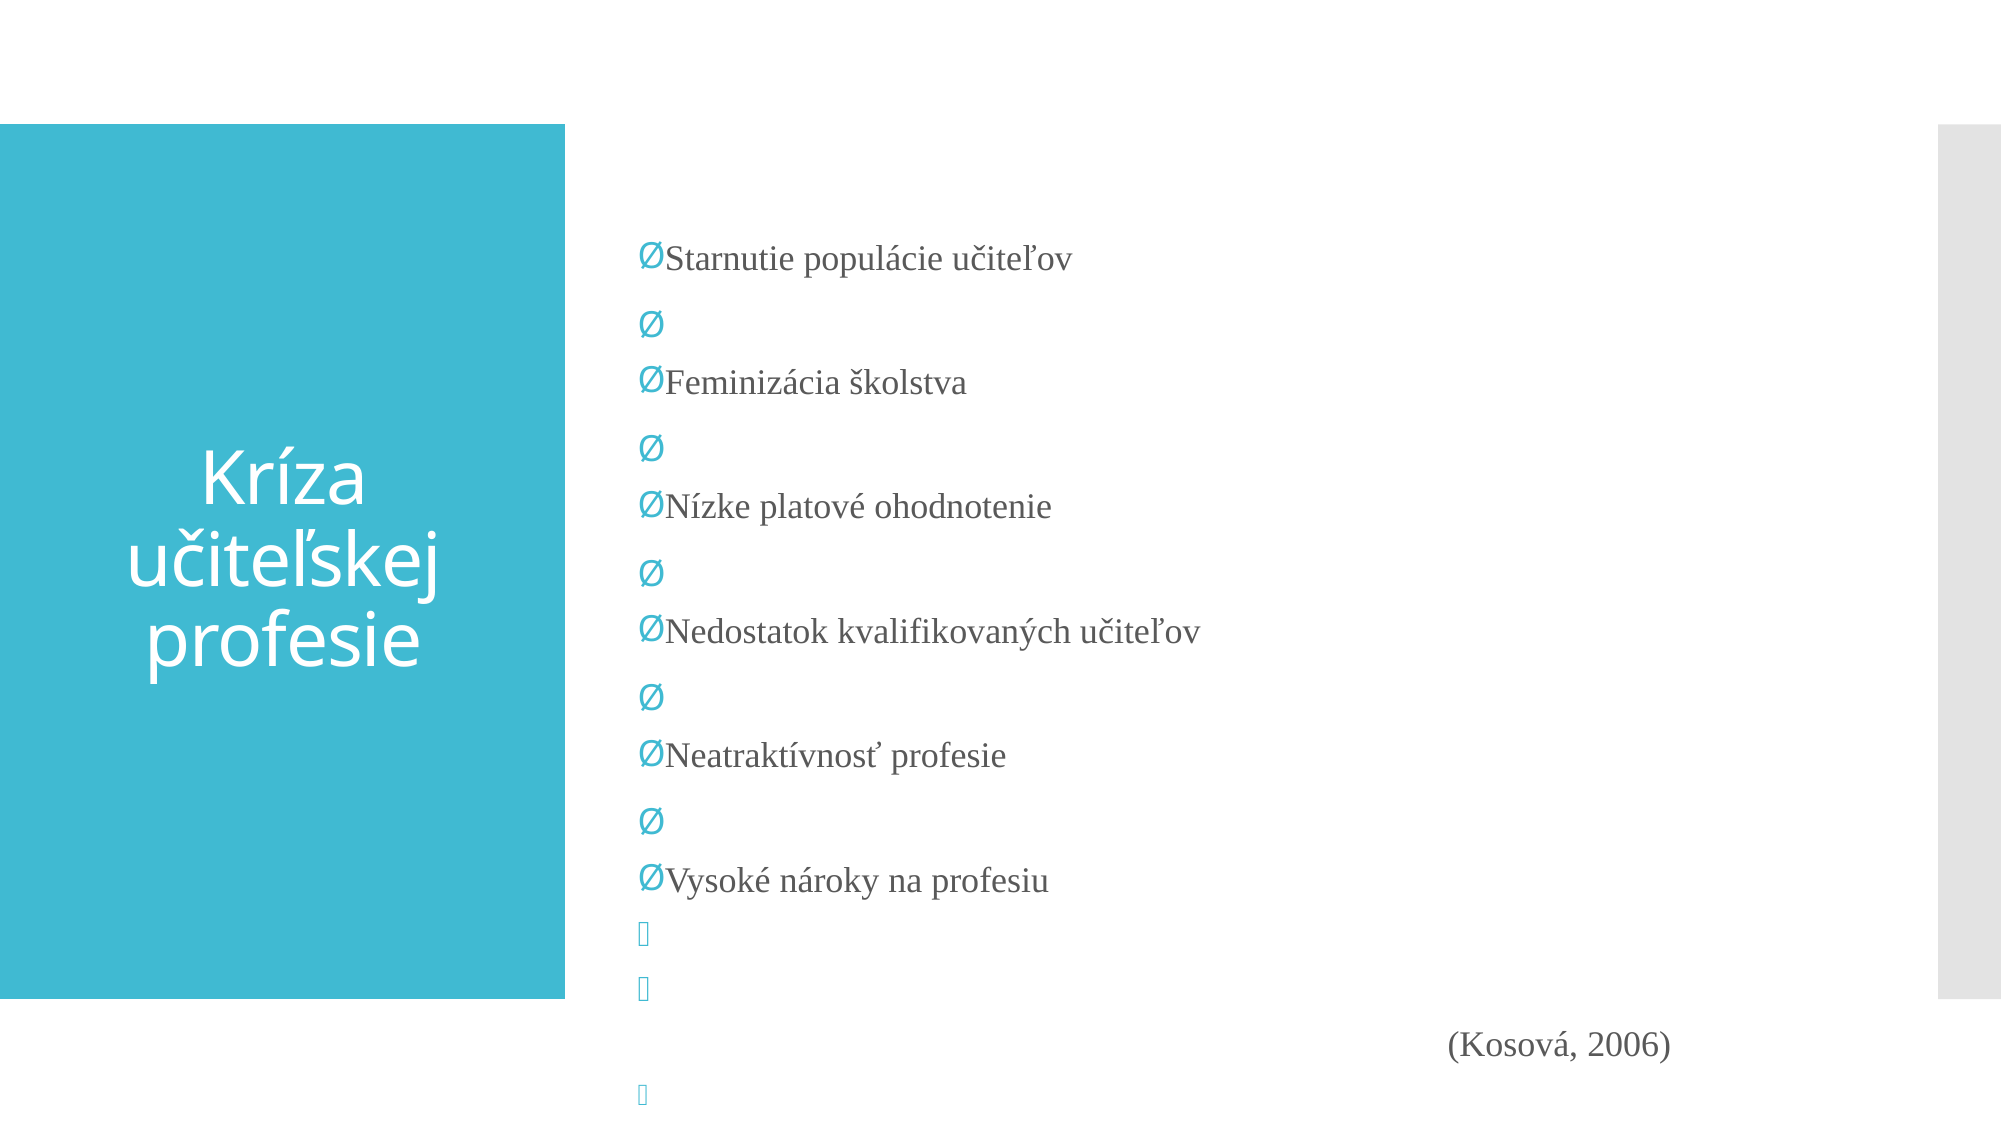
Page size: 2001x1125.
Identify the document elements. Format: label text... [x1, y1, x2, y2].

list Starnutie populácie učiteľov Feminizácia školstva Nízke platové ohodnotenie Nedostatok kvalifikovaných učiteľov Neatraktívnosť profesie Vysoké nároky na profesiu (Kosová, 2006) [622, 238, 1823, 1079]
title Kríza učiteľskej profesie [41, 184, 526, 940]
